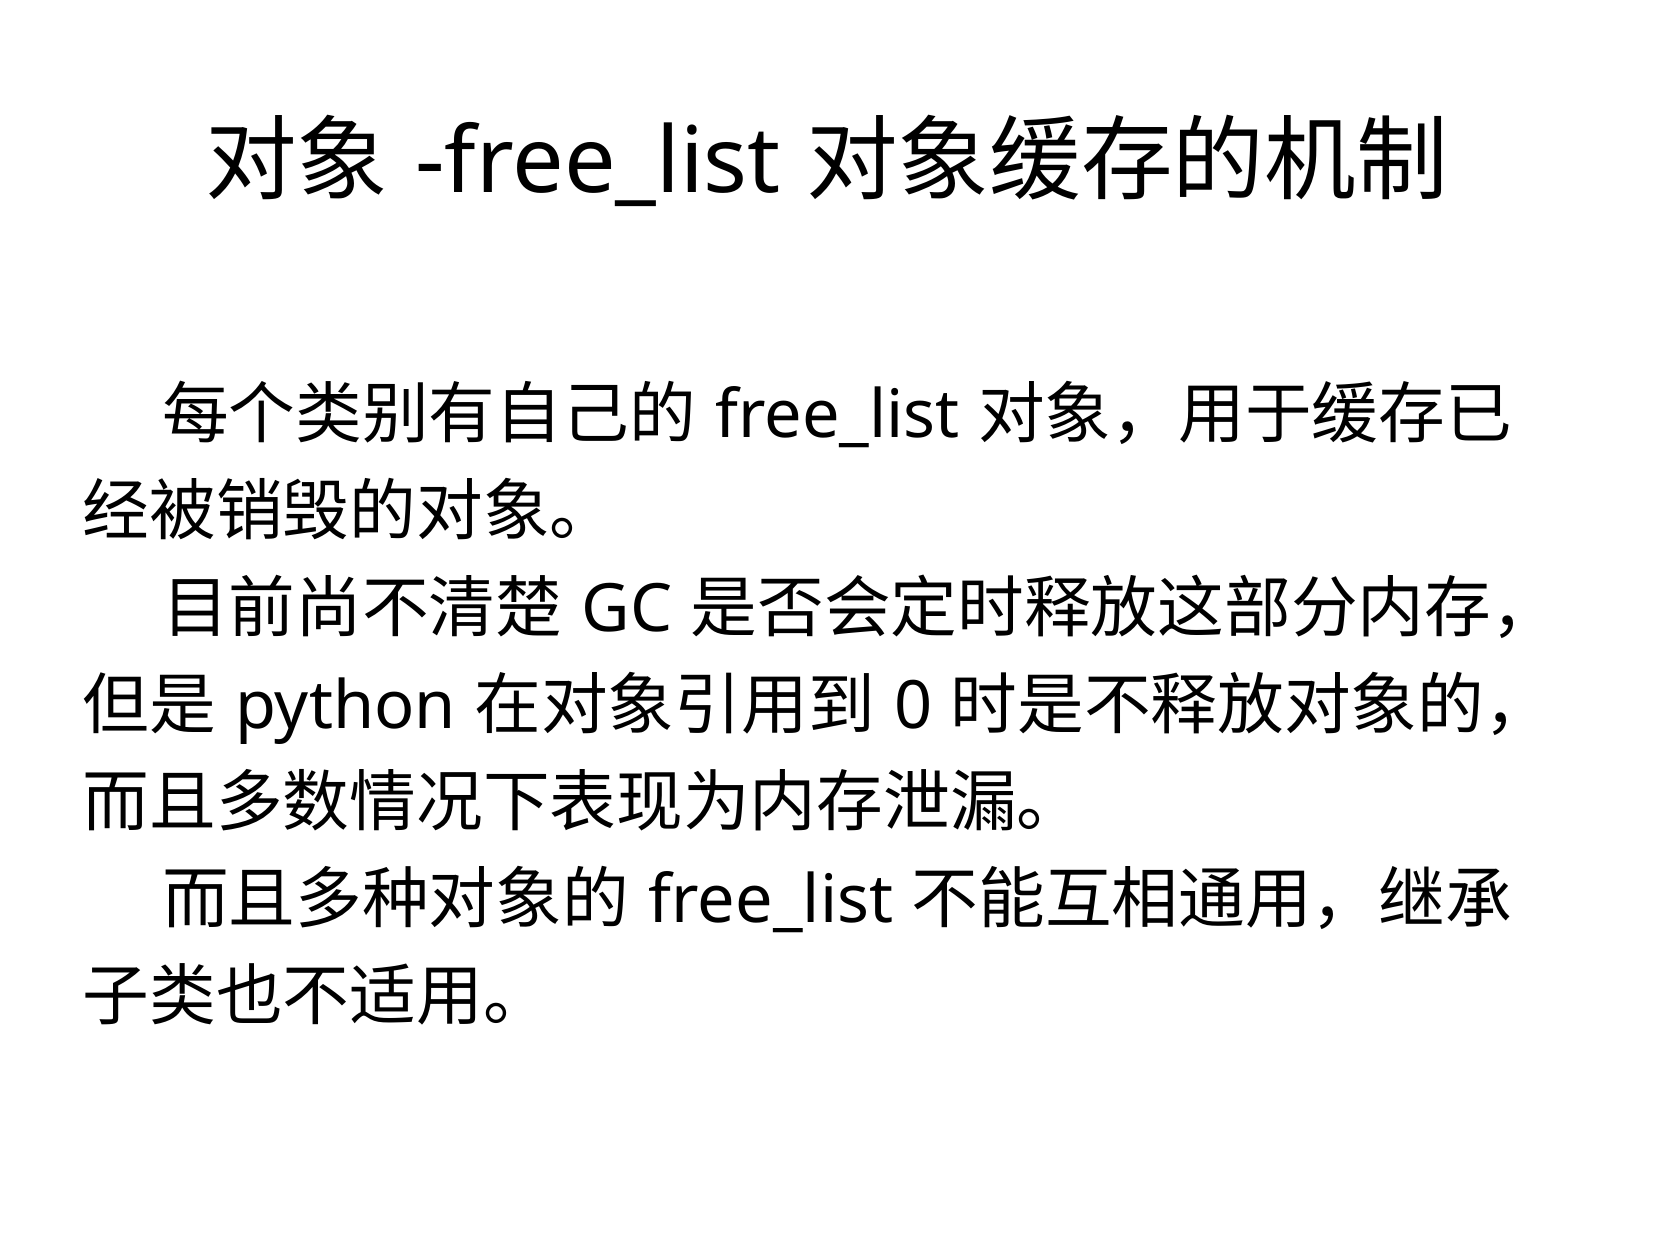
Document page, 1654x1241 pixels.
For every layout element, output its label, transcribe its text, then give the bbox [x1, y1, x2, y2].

subtitle 每个类别有自己的free_list对象，用于缓存已经被销毁的对象。 目前尚不清楚GC是否会定时释放这部分内存，但是python在对象引用到0时是不释放对象的，而且多数情况下表现为内存泄漏。 而且多种对象的free_list不能互相通用，继承子类也不适用。 [82, 290, 1571, 1109]
title 对象-free_list对象缓存的机制 [82, 49, 1571, 257]
